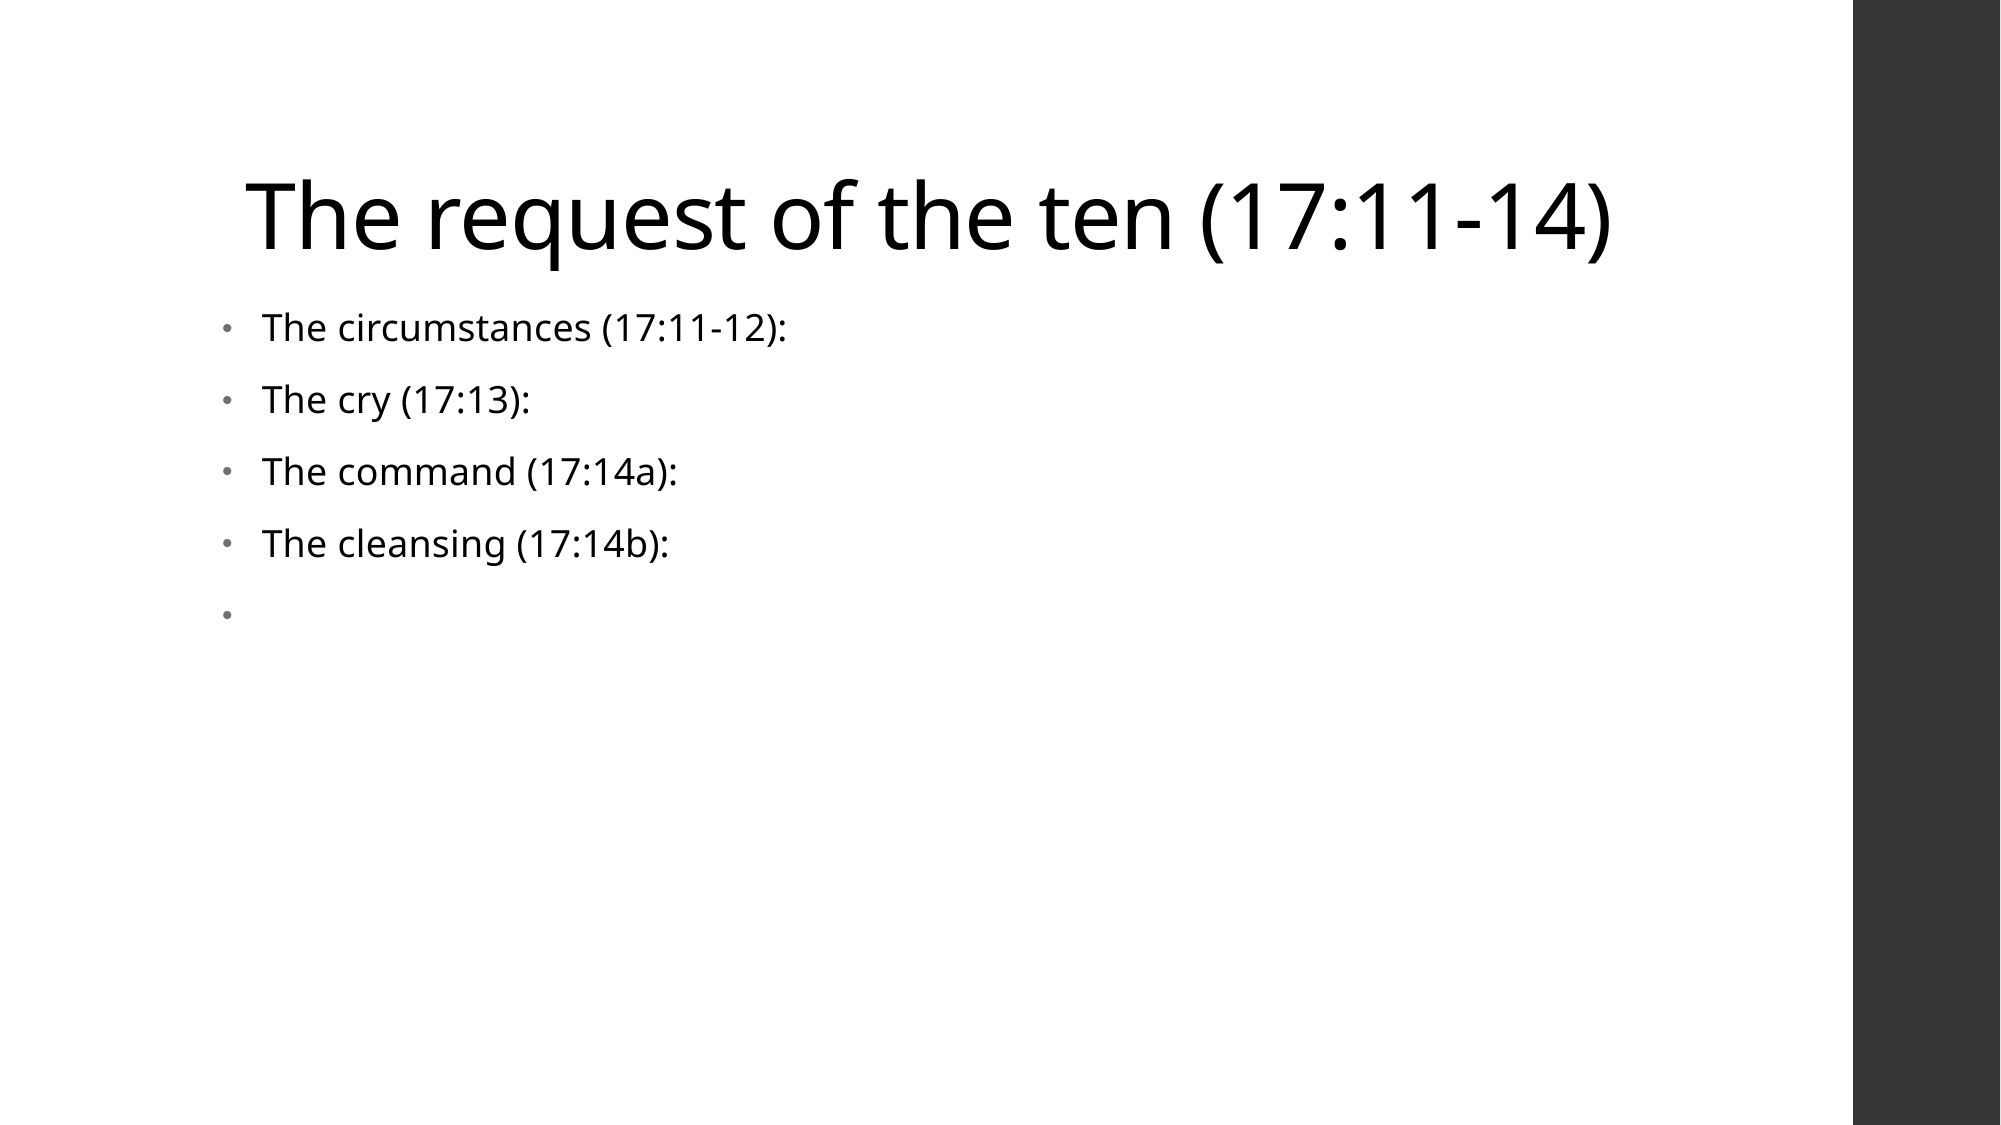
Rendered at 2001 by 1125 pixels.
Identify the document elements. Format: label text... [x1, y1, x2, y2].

list The circumstances (17:11-12): The cry (17:13): The command (17:14a): The cleansing (17:14b): [206, 299, 1617, 1014]
title The request of the ten (17:11-14) [206, 60, 1797, 278]
